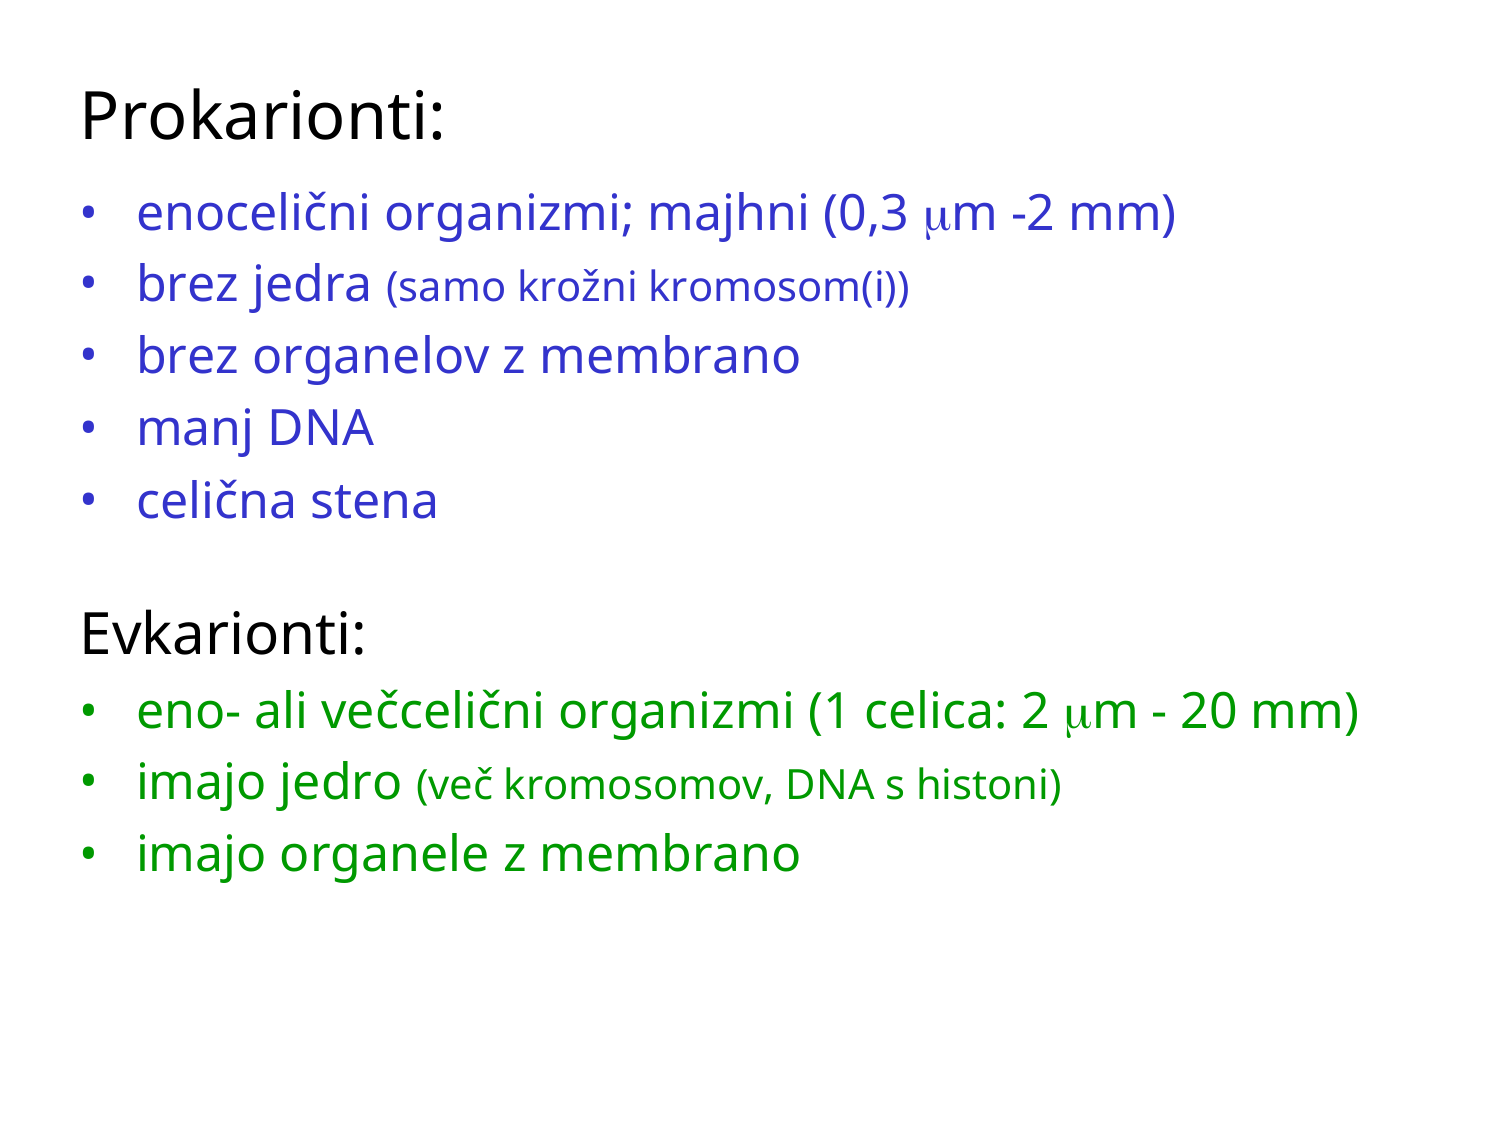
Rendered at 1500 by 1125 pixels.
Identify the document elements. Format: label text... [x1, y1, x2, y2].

title Prokarionti: [64, 60, 1392, 165]
list enocelični organizmi; majhni (0,3 m -2 mm) brez jedra (samo krožni kromosom(i)) brez organelov z membrano manj DNA celična stena Evkarionti: eno- ali večcelični organizmi (1 celica: 2 m - 20 mm) imajo jedro (več kromosomov, DNA s histoni) imajo organele z membrano [64, 173, 1417, 1074]
